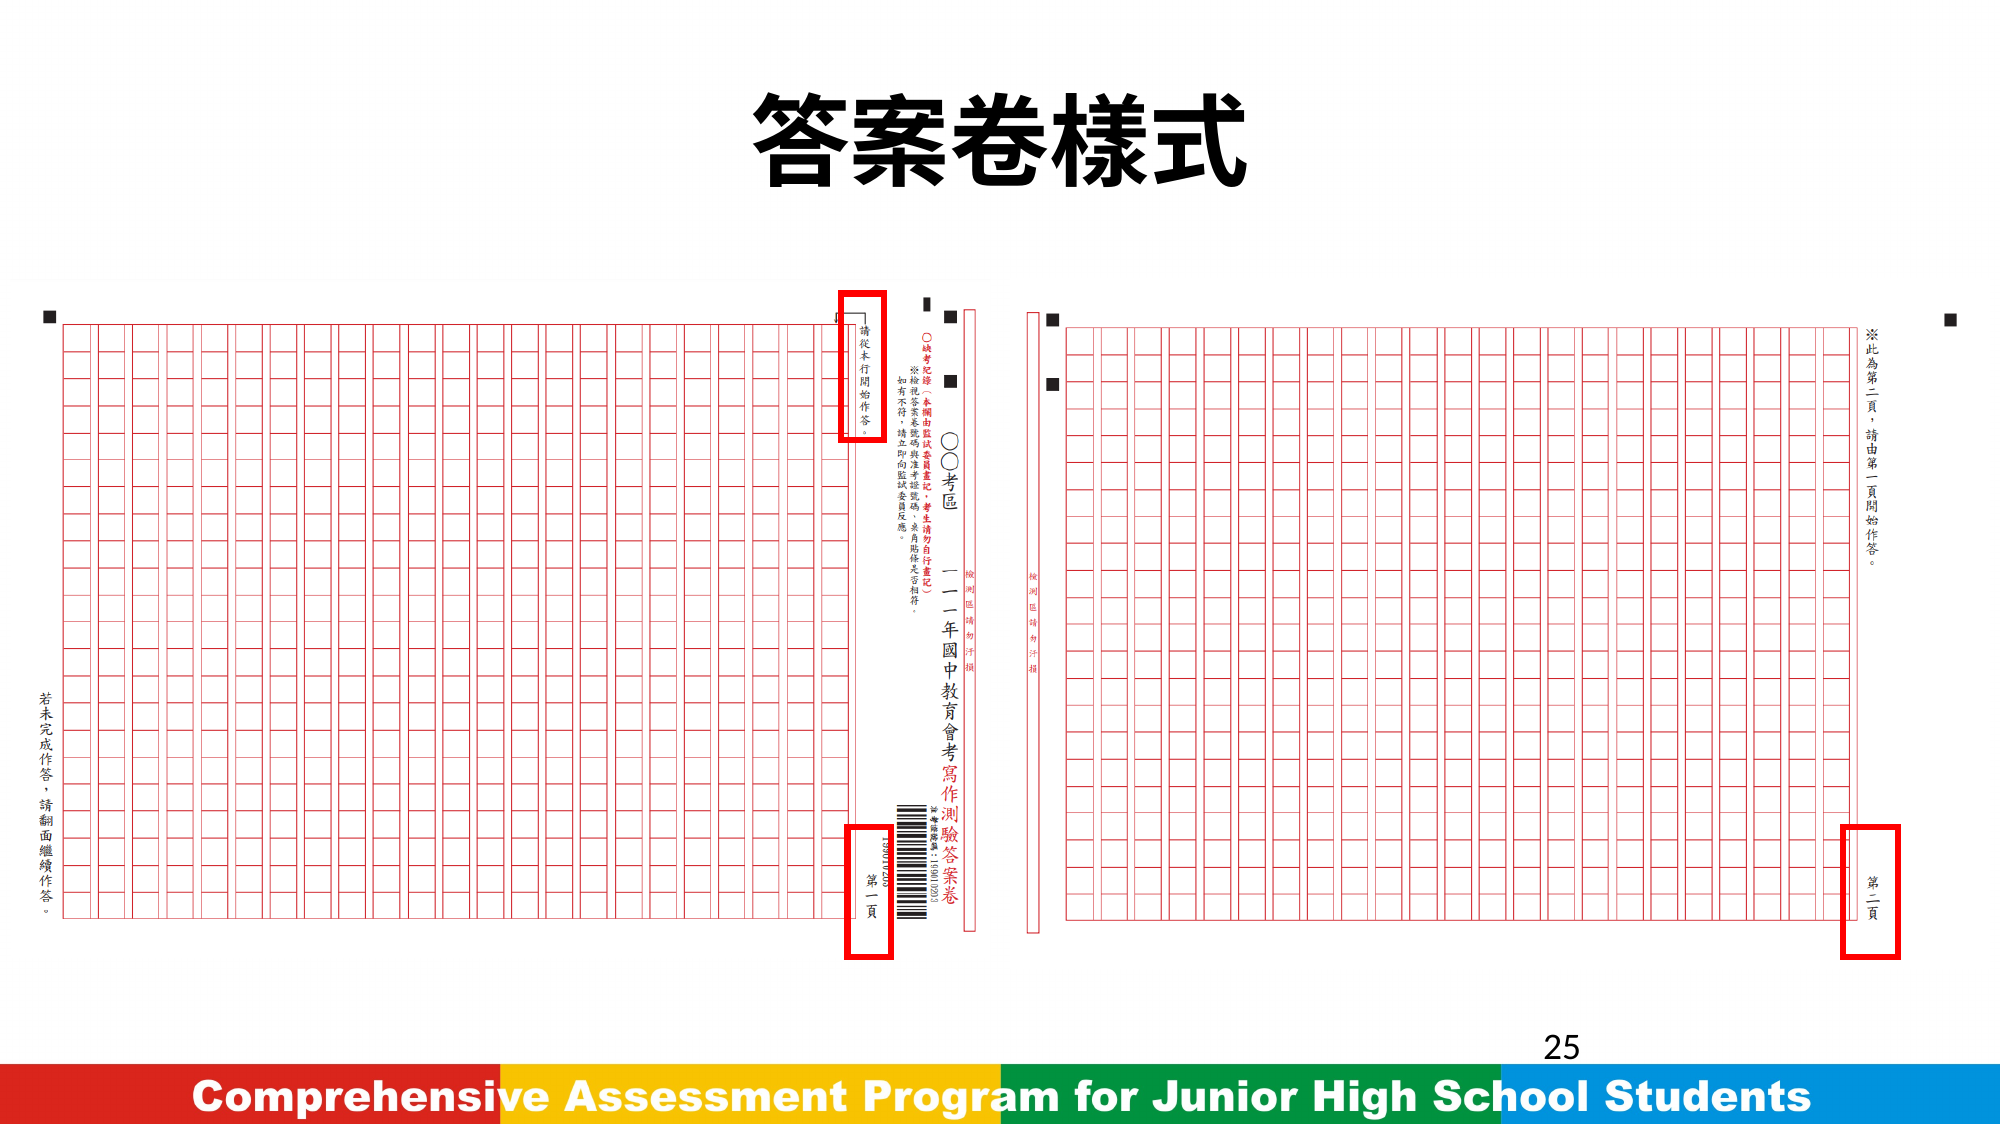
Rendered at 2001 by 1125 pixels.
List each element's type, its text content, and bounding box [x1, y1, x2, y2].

picture [10, 279, 991, 958]
picture [851, 830, 888, 954]
text_box 25 [1528, 1014, 1995, 1075]
picture [1010, 278, 1990, 969]
title 答案卷樣式 [99, 45, 1900, 233]
